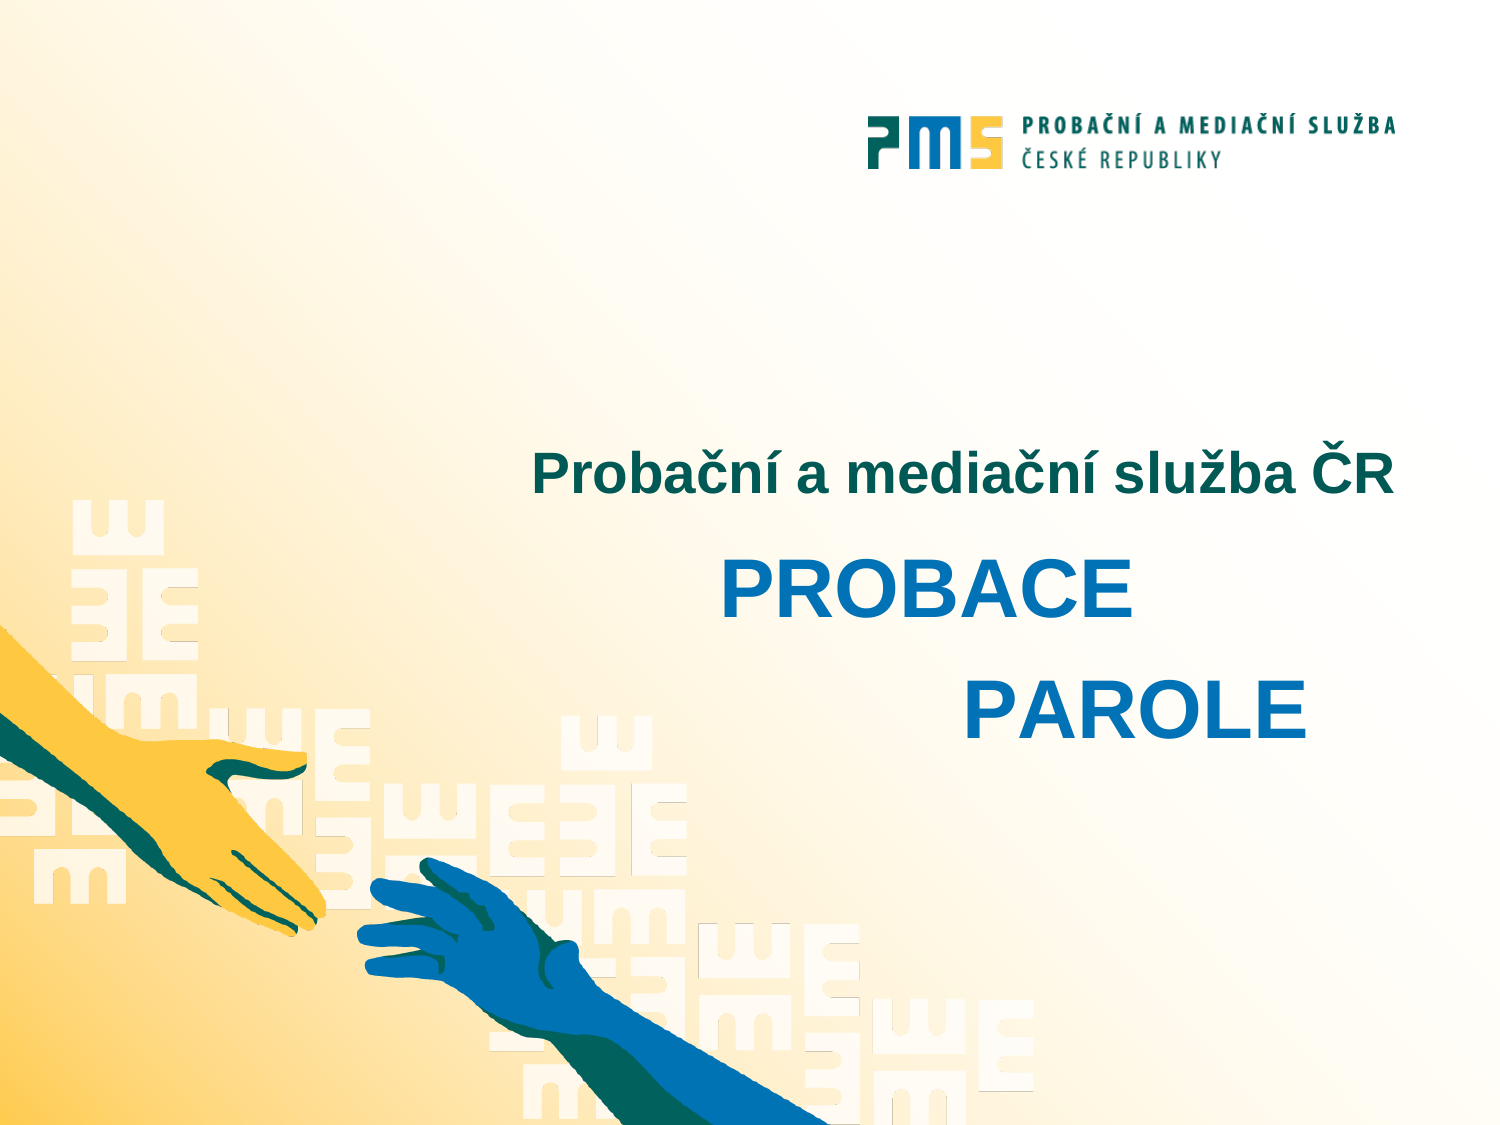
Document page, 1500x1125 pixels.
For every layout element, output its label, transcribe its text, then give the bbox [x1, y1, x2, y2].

subtitle PROBACE PAROLE [442, 527, 1412, 634]
title Probační a mediační služba ČR [136, 349, 1412, 591]
picture [0, 0, 1500, 1125]
